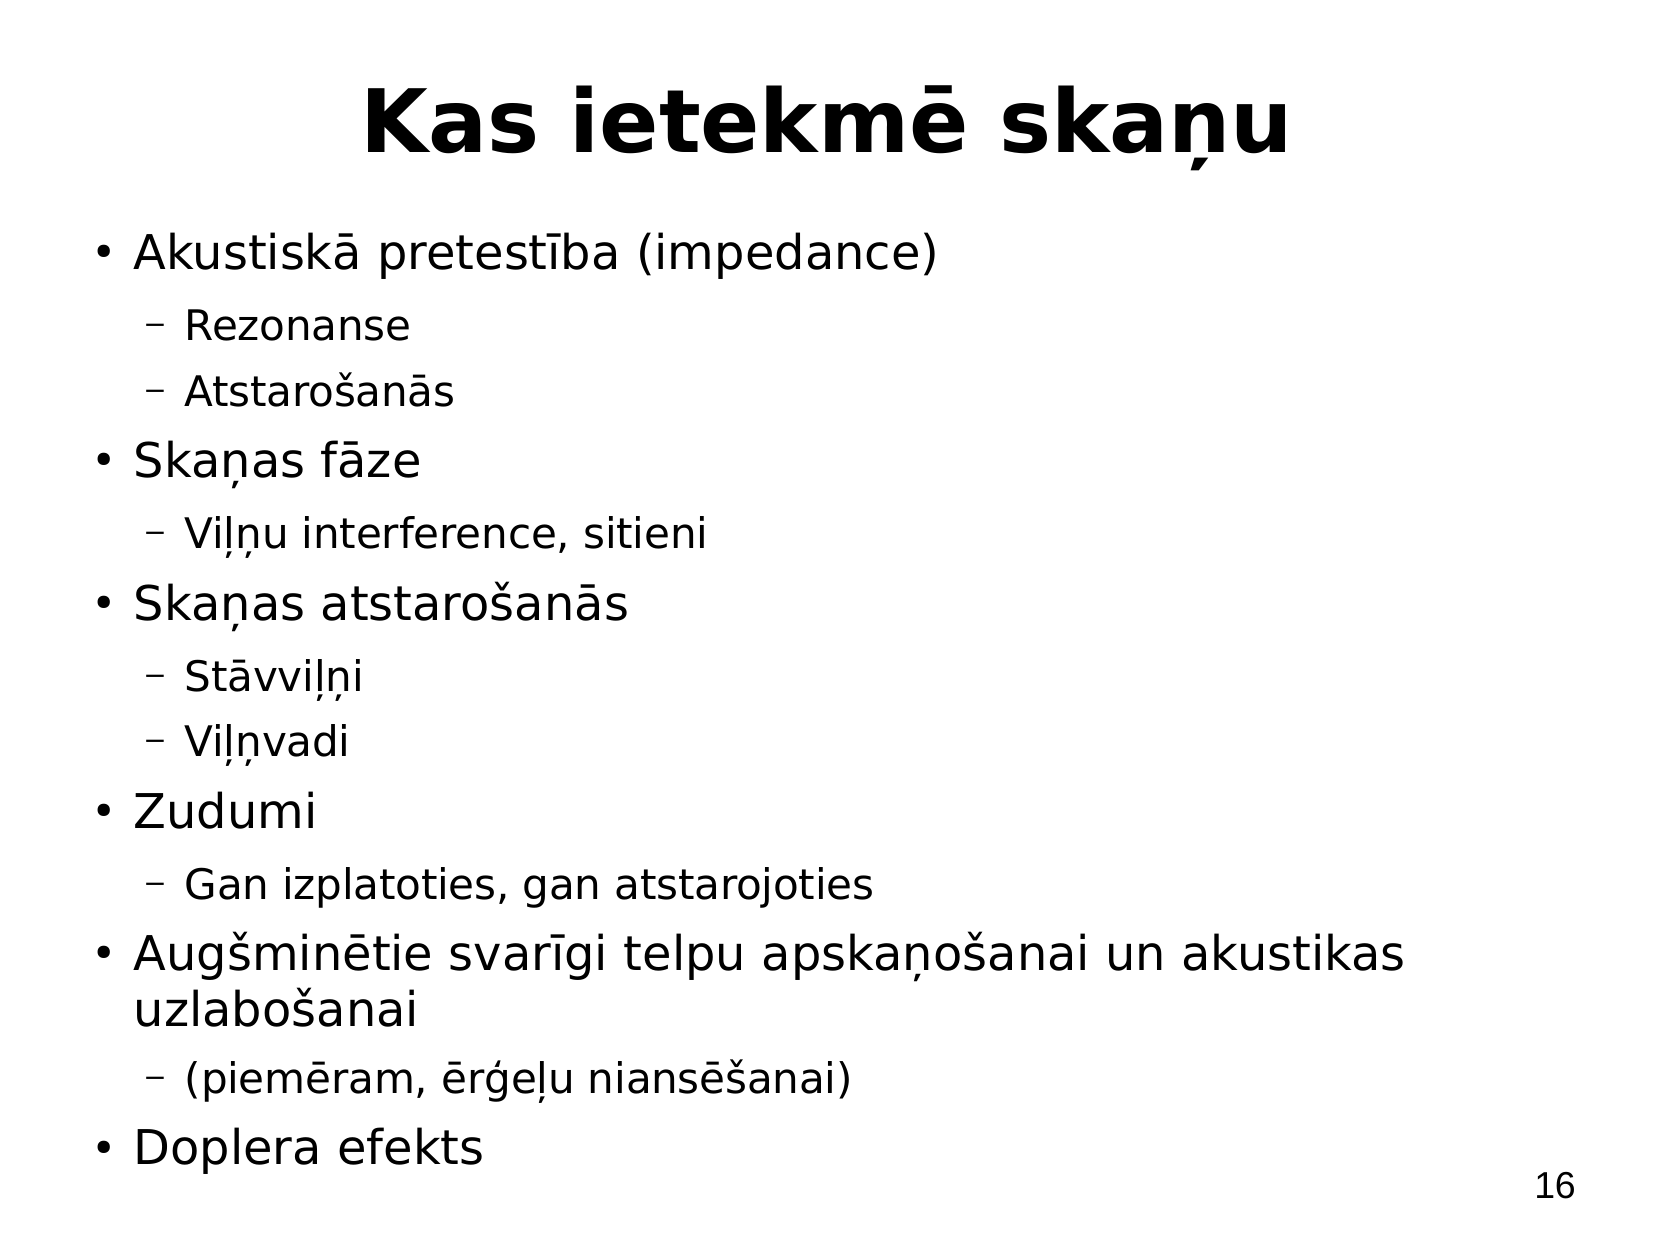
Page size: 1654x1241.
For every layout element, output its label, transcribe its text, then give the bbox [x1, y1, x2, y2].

title Kas ietekmē skaņu [82, 49, 1571, 196]
list Akustiskā pretestība (impedance) Rezonanse Atstarošanās Skaņas fāze Viļņu interference, sitieni Skaņas atstarošanās Stāvviļņi Viļņvadi Zudumi Gan izplatoties, gan atstarojoties Augšminētie svarīgi telpu apskaņošanai un akustikas uzlabošanai (piemēram, ērģeļu niansēšanai) Doplera efekts [82, 225, 1538, 1186]
